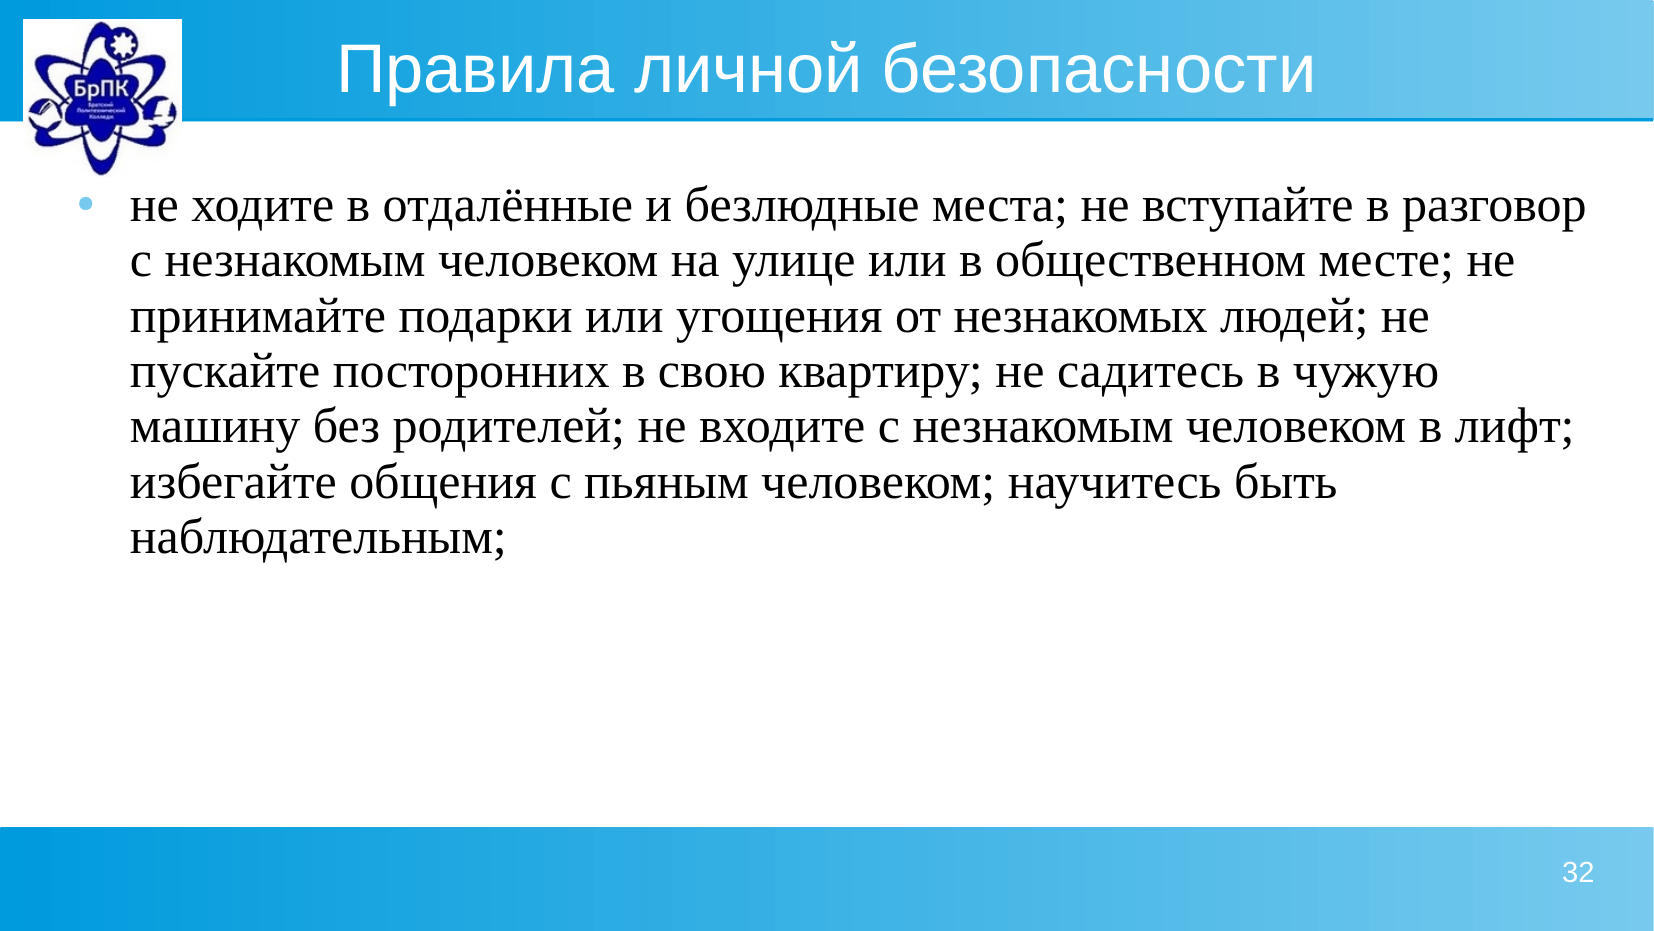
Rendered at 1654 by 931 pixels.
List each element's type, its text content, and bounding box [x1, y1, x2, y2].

list не ходите в отдалённые и безлюдные места; не вступайте в разговор с незнакомым человеком на улице или в общественном месте; не принимайте подарки или угощения от незнакомых людей; не пускайте посторонних в свою квартиру; не садитесь в чужую машину без родителей; не входите с незнакомым человеком в лифт; избегайте общения с пьяным человеком; научитесь быть наблюдательным; [59, 177, 1595, 768]
picture [23, 20, 182, 178]
title Правила личной безопасности [182, 29, 1595, 108]
